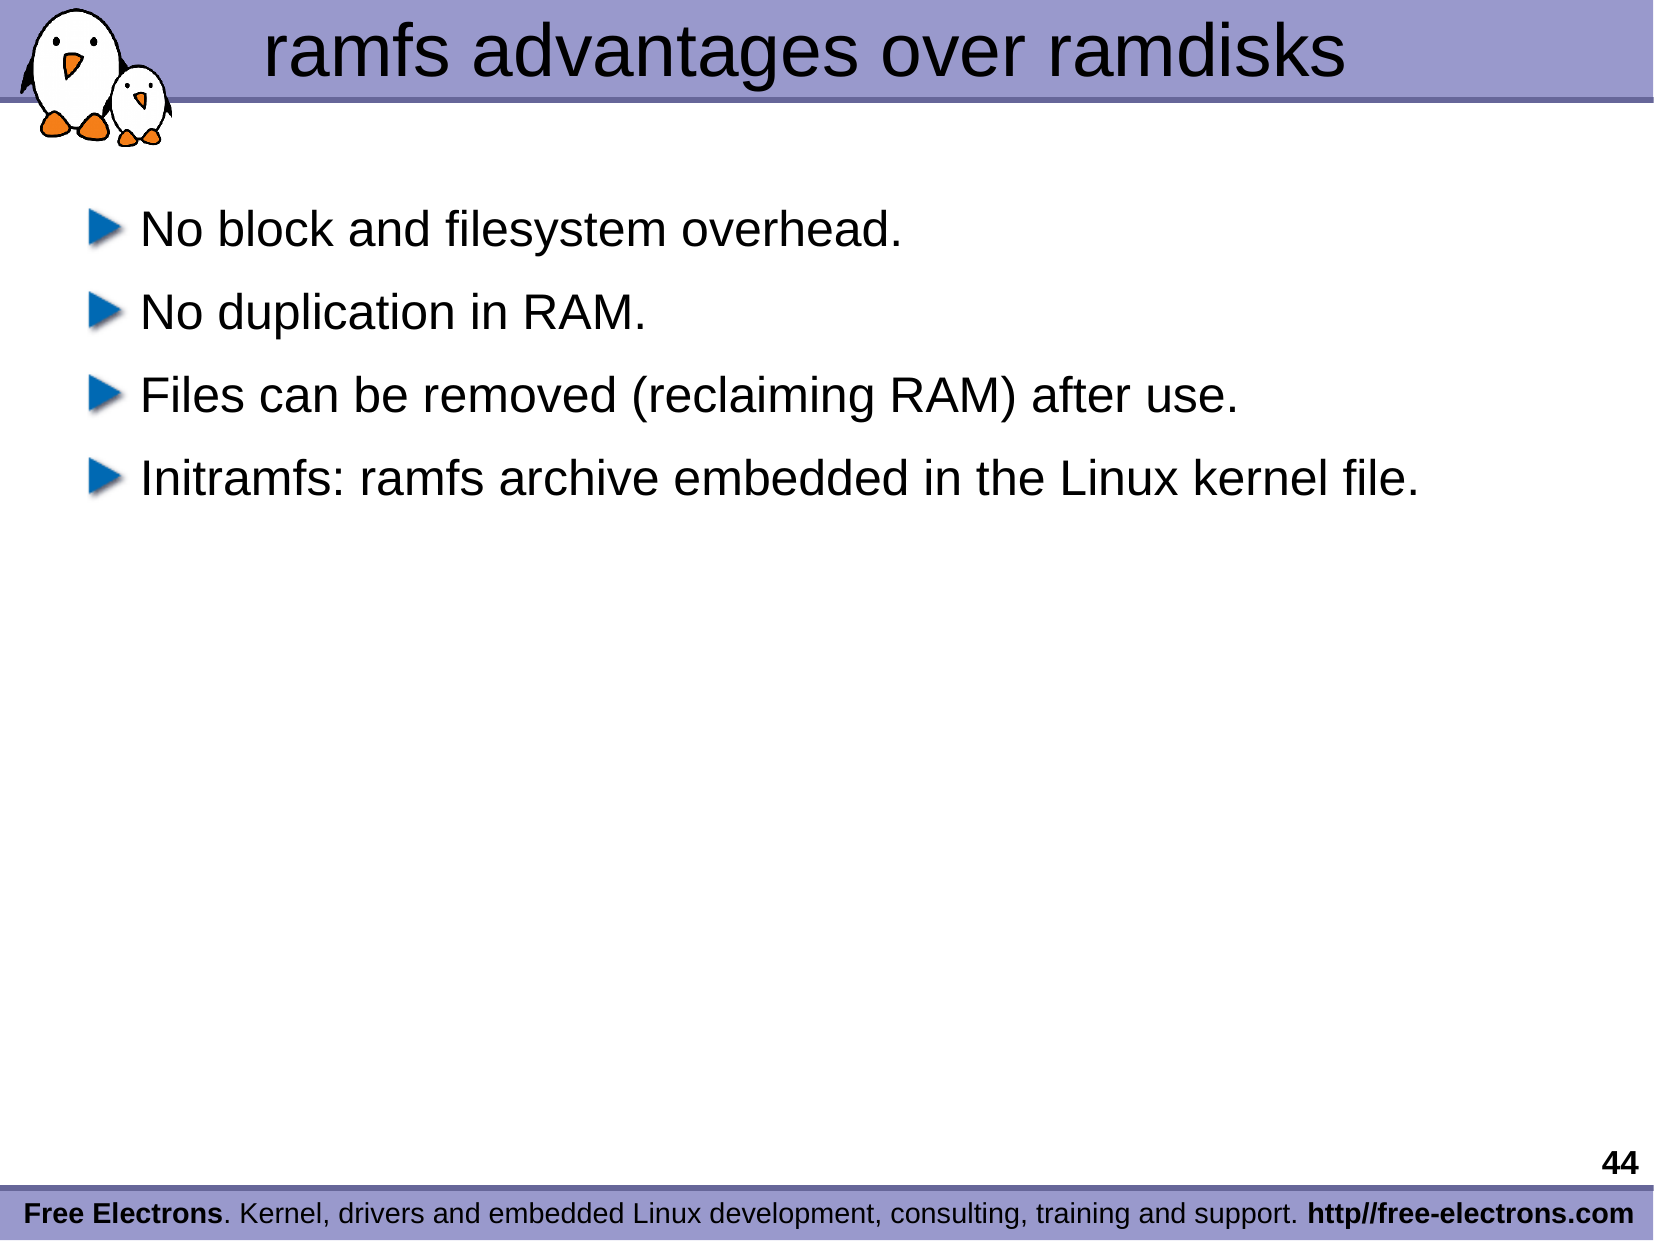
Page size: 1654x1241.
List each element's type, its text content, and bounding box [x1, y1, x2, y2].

title ramfs advantages over ramdisks [60, 0, 1551, 100]
picture [20, 8, 172, 147]
list No block and filesystem overhead. No duplication in RAM. Files can be removed (reclaiming RAM) after use. Initramfs: ramfs archive embedded in the Linux kernel file. [68, 201, 1592, 1118]
